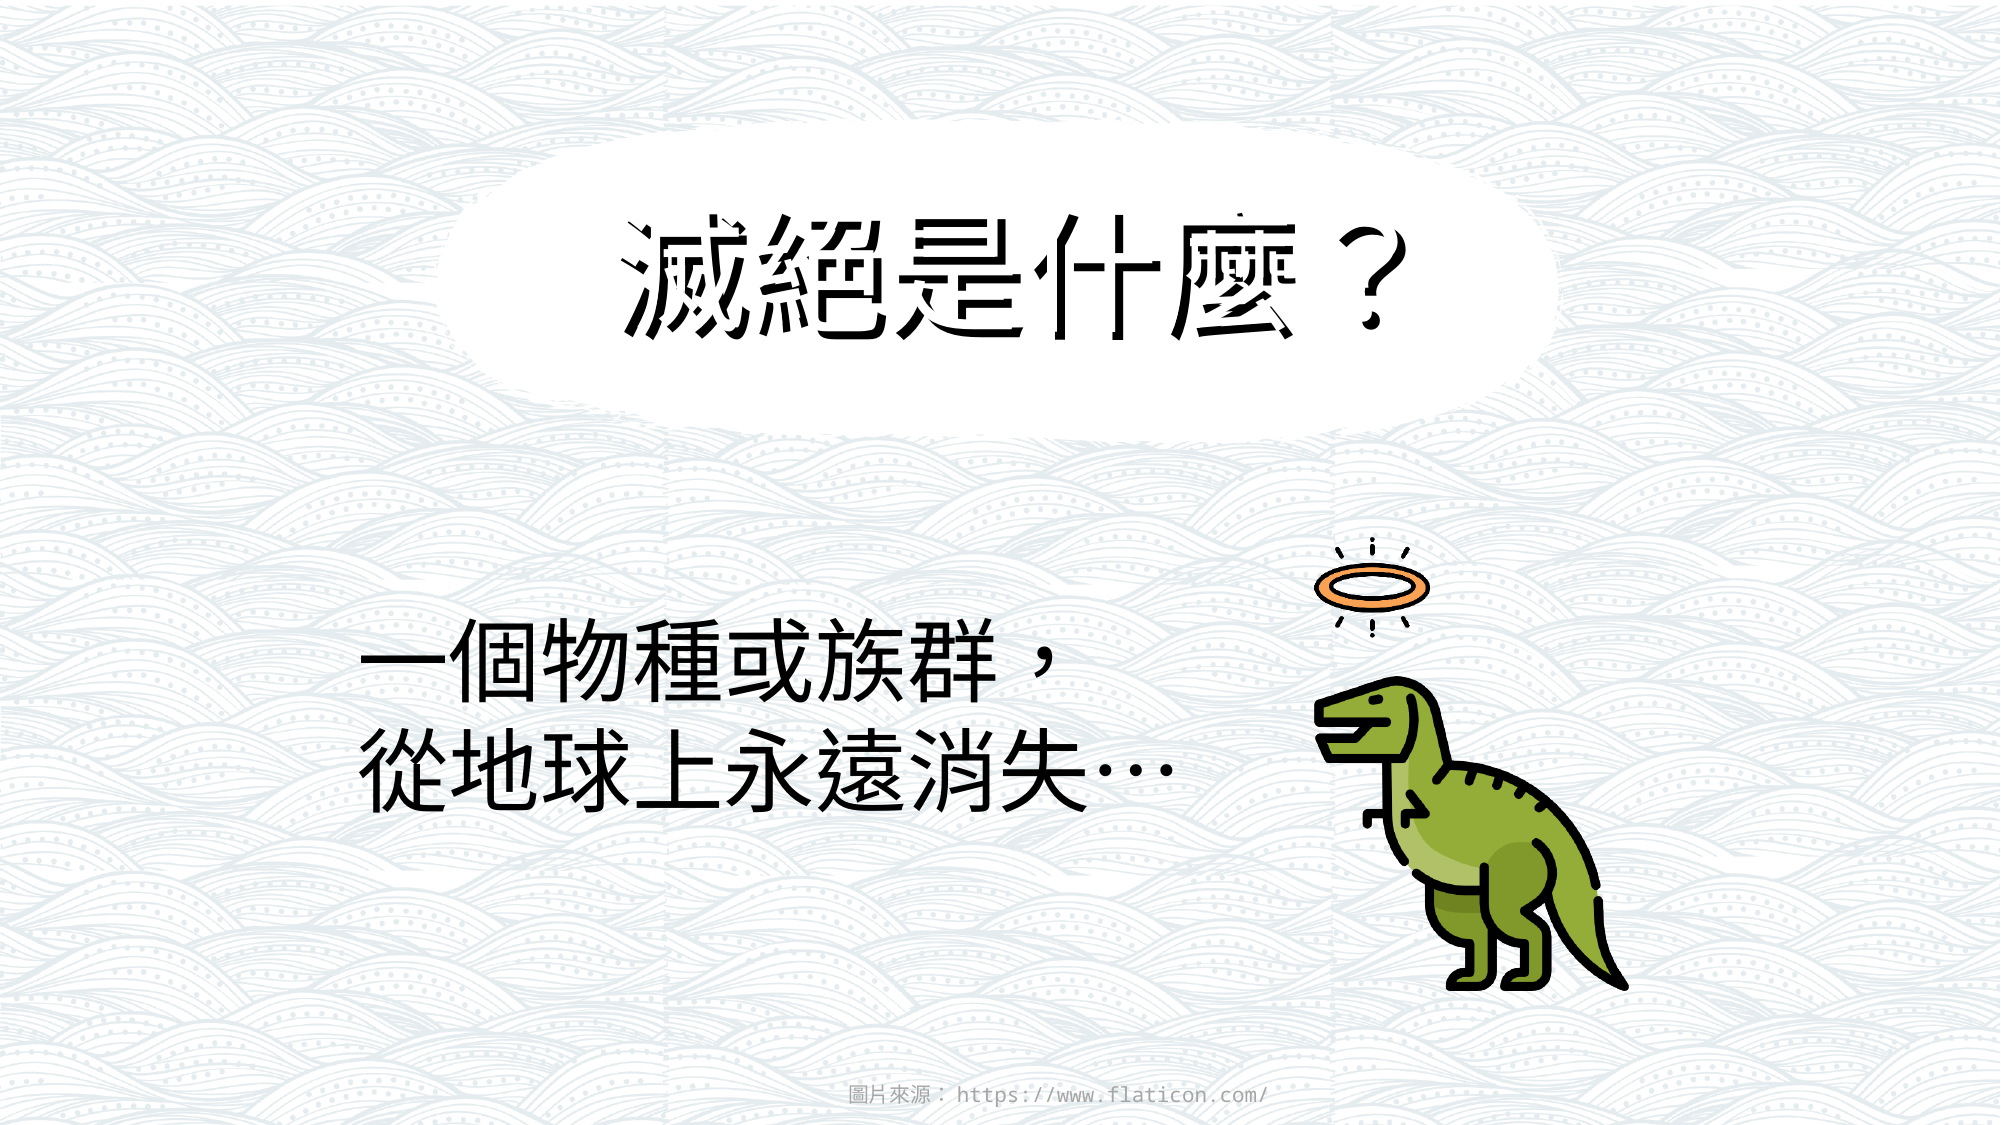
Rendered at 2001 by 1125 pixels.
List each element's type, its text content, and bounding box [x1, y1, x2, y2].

text_box 滅絕是什麼？ [570, 164, 1472, 359]
text_box 一個物種或族群， 從地球上永遠消失… [341, 596, 1248, 834]
picture [1314, 529, 1430, 645]
picture [1314, 676, 1629, 991]
picture [430, 117, 1564, 443]
text_box 圖片來源：https://www.flaticon.com/ [833, 1073, 1968, 1115]
